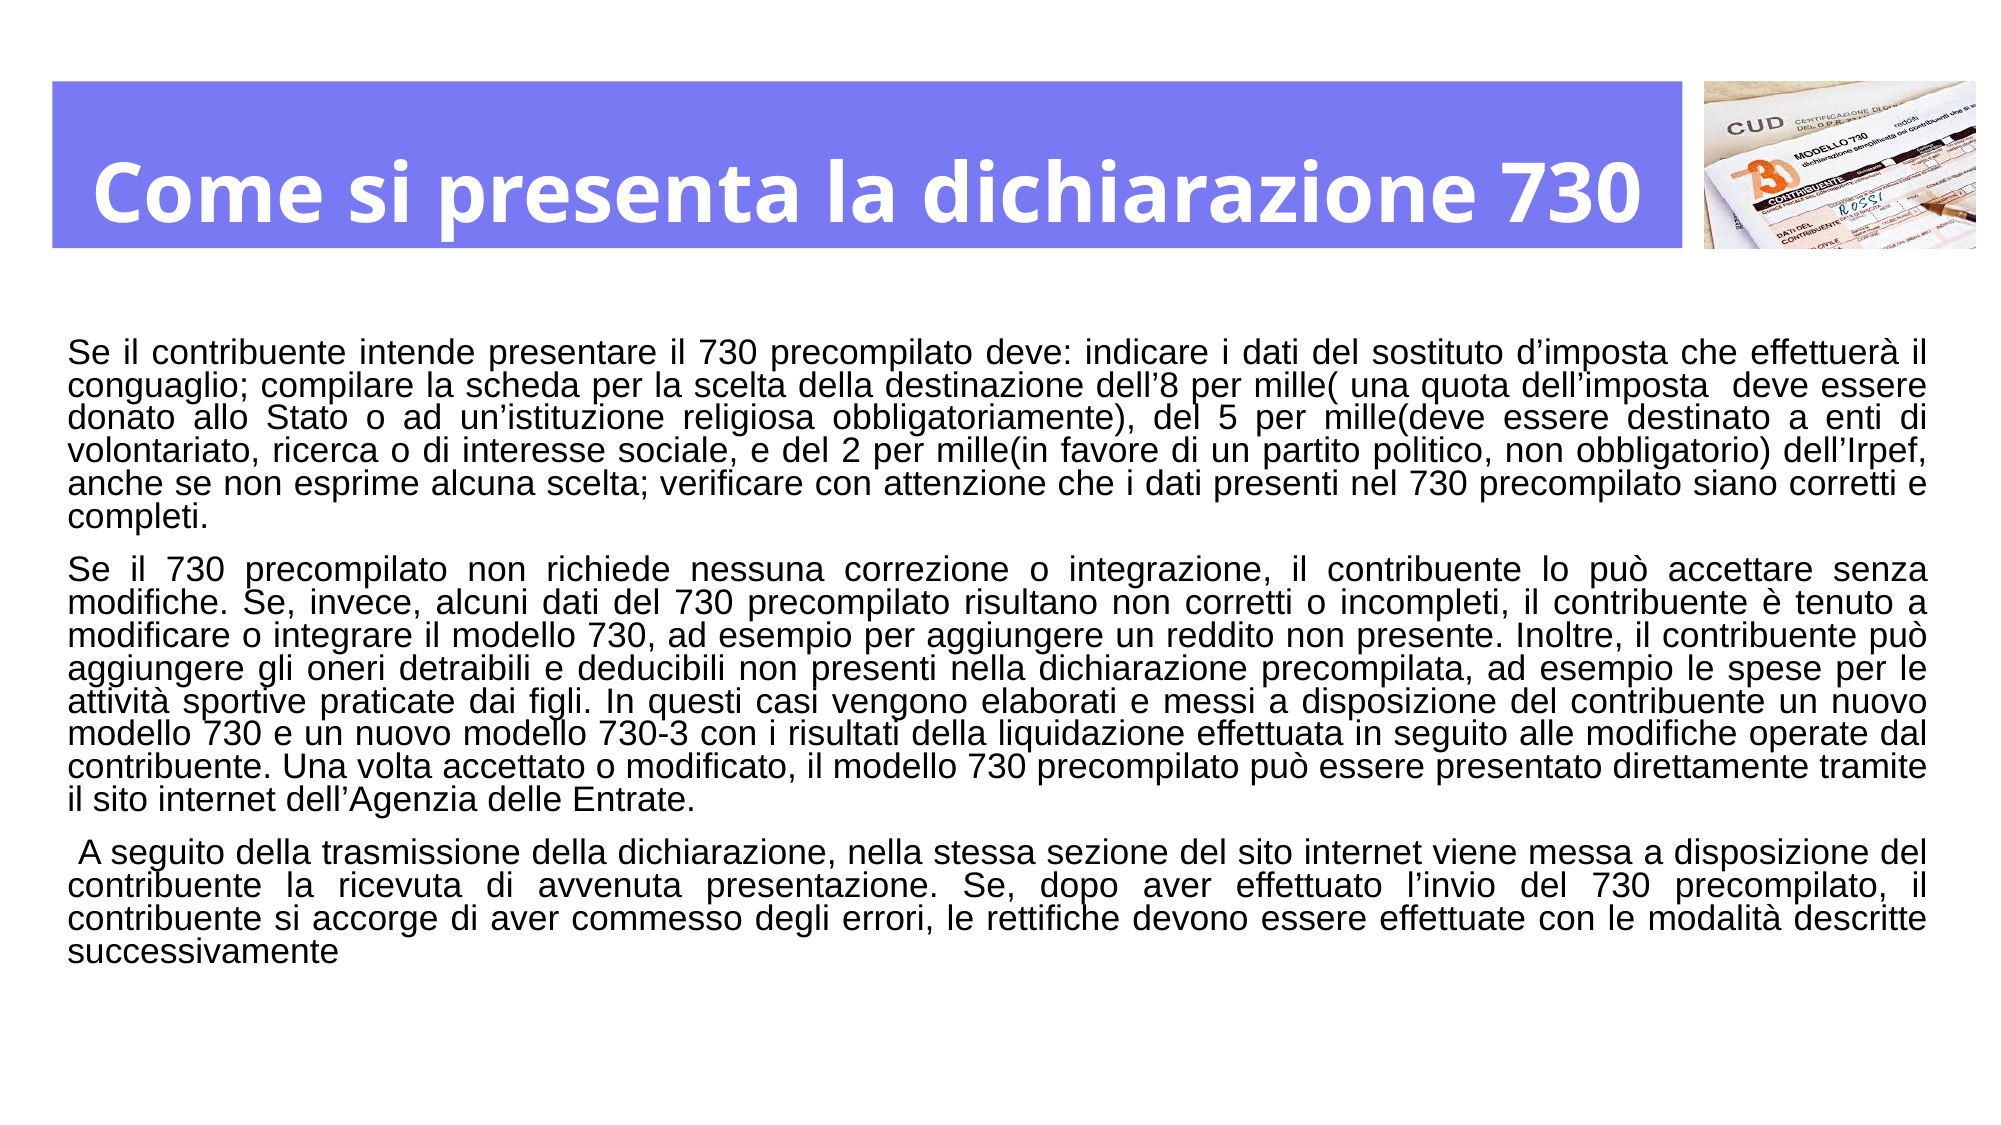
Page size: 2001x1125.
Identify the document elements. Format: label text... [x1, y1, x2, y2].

picture [1704, 81, 1976, 249]
title Come si presenta la dichiarazione 730 [52, 81, 1683, 249]
subtitle Se il contribuente intende presentare il 730 precompilato deve: indicare i dati del sostituto d’imposta che effettuerà il conguaglio; compilare la scheda per la scelta della destinazione dell’8 per mille( una quota dell’imposta deve essere donato allo Stato o ad un’istituzione religiosa obbligatoriamente), del 5 per mille(deve essere destinato a enti di volontariato, ricerca o di interesse sociale, e del 2 per mille(in favore di un partito politico, non obbligatorio) dell’Irpef, anche se non esprime alcuna scelta; verificare con attenzione che i dati presenti nel 730 precompilato siano corretti e completi. Se il 730 precompilato non richiede nessuna correzione o integrazione, il contribuente lo può accettare senza modifiche. Se, invece, alcuni dati del 730 precompilato risultano non corretti o incompleti, il contribuente è tenuto a modificare o integrare il modello 730, ad esempio per aggiungere un reddito non presente. Inoltre, il contribuente può aggiungere gli oneri detraibili e deducibili non presenti nella dichiarazione precompilata, ad esempio le spese per le attività sportive praticate dai figli. In questi casi vengono elaborati e messi a disposizione del contribuente un nuovo modello 730 e un nuovo modello 730-3 con i risultati della liquidazione effettuata in seguito alle modifiche operate dal contribuente. Una volta accettato o modificato, il modello 730 precompilato può essere presentato direttamente tramite il sito internet dell’Agenzia delle Entrate. A seguito della trasmissione della dichiarazione, nella stessa sezione del sito internet viene messa a disposizione del contribuente la ricevuta di avvenuta presentazione. Se, dopo aver effettuato l’invio del 730 precompilato, il contribuente si accorge di aver commesso degli errori, le rettifiche devono essere effettuate con le modalità descritte successivamente [52, 330, 1945, 1070]
